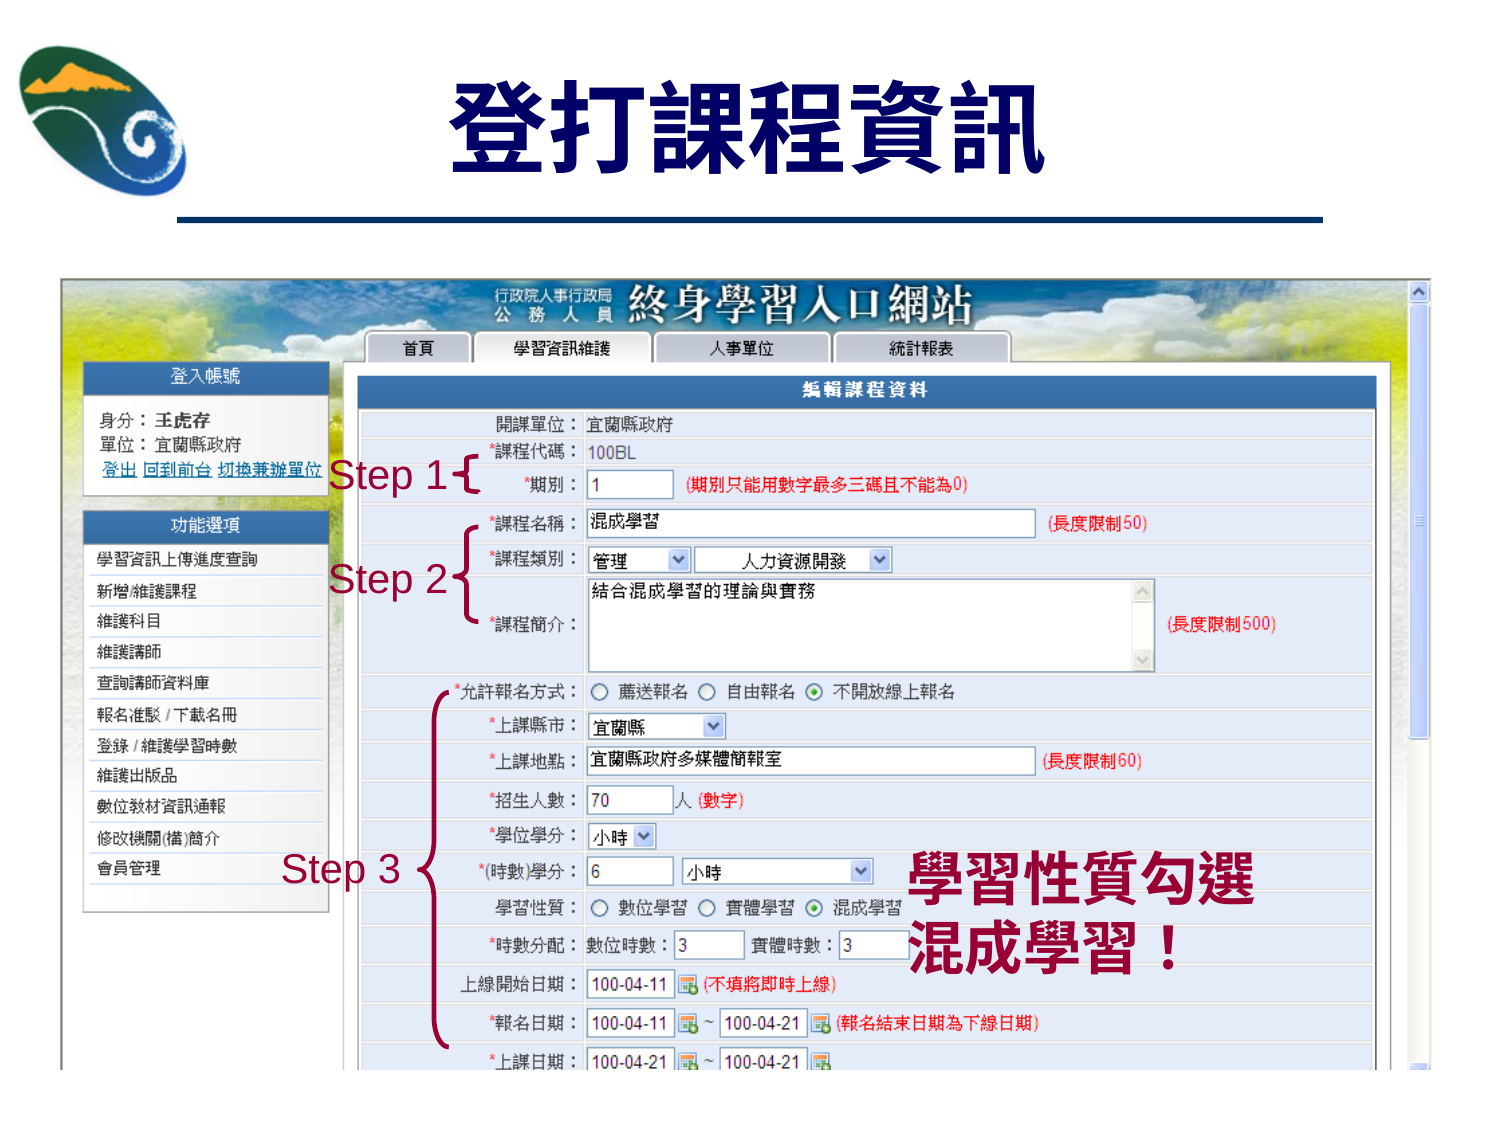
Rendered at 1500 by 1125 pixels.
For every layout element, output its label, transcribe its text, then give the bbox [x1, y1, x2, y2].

text_box Step 3 [265, 834, 431, 900]
text_box Step 1 [312, 440, 479, 506]
text_box 登打課程資訊 [110, 55, 1385, 196]
picture [17, 42, 190, 199]
text_box Step 2 [312, 544, 479, 610]
text_box 學習性質勾選 混成學習！ [891, 834, 1412, 990]
picture [60, 278, 1433, 1070]
